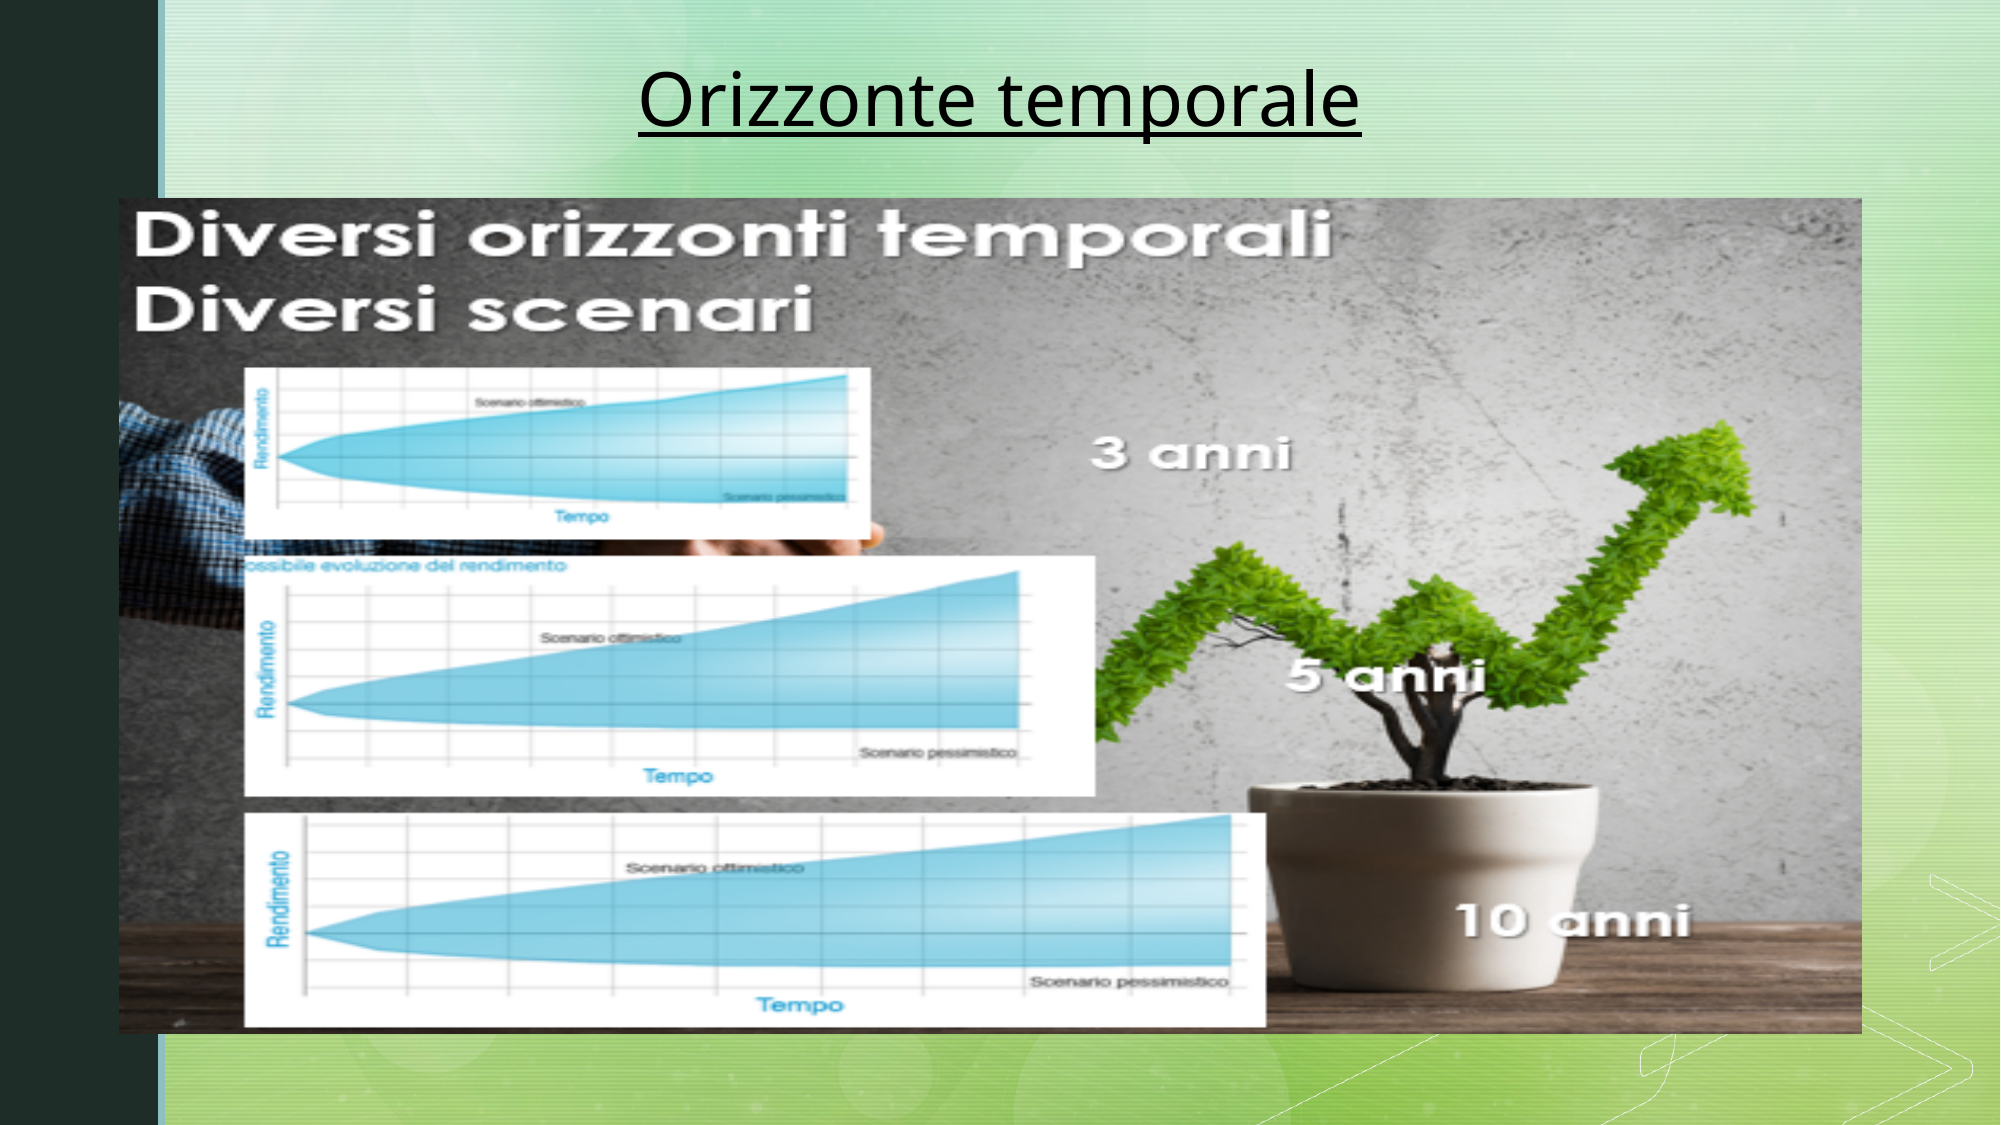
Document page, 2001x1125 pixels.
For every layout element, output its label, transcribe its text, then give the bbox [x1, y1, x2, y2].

picture [119, 198, 1862, 1034]
text_box Orizzonte temporale [500, 37, 1500, 145]
